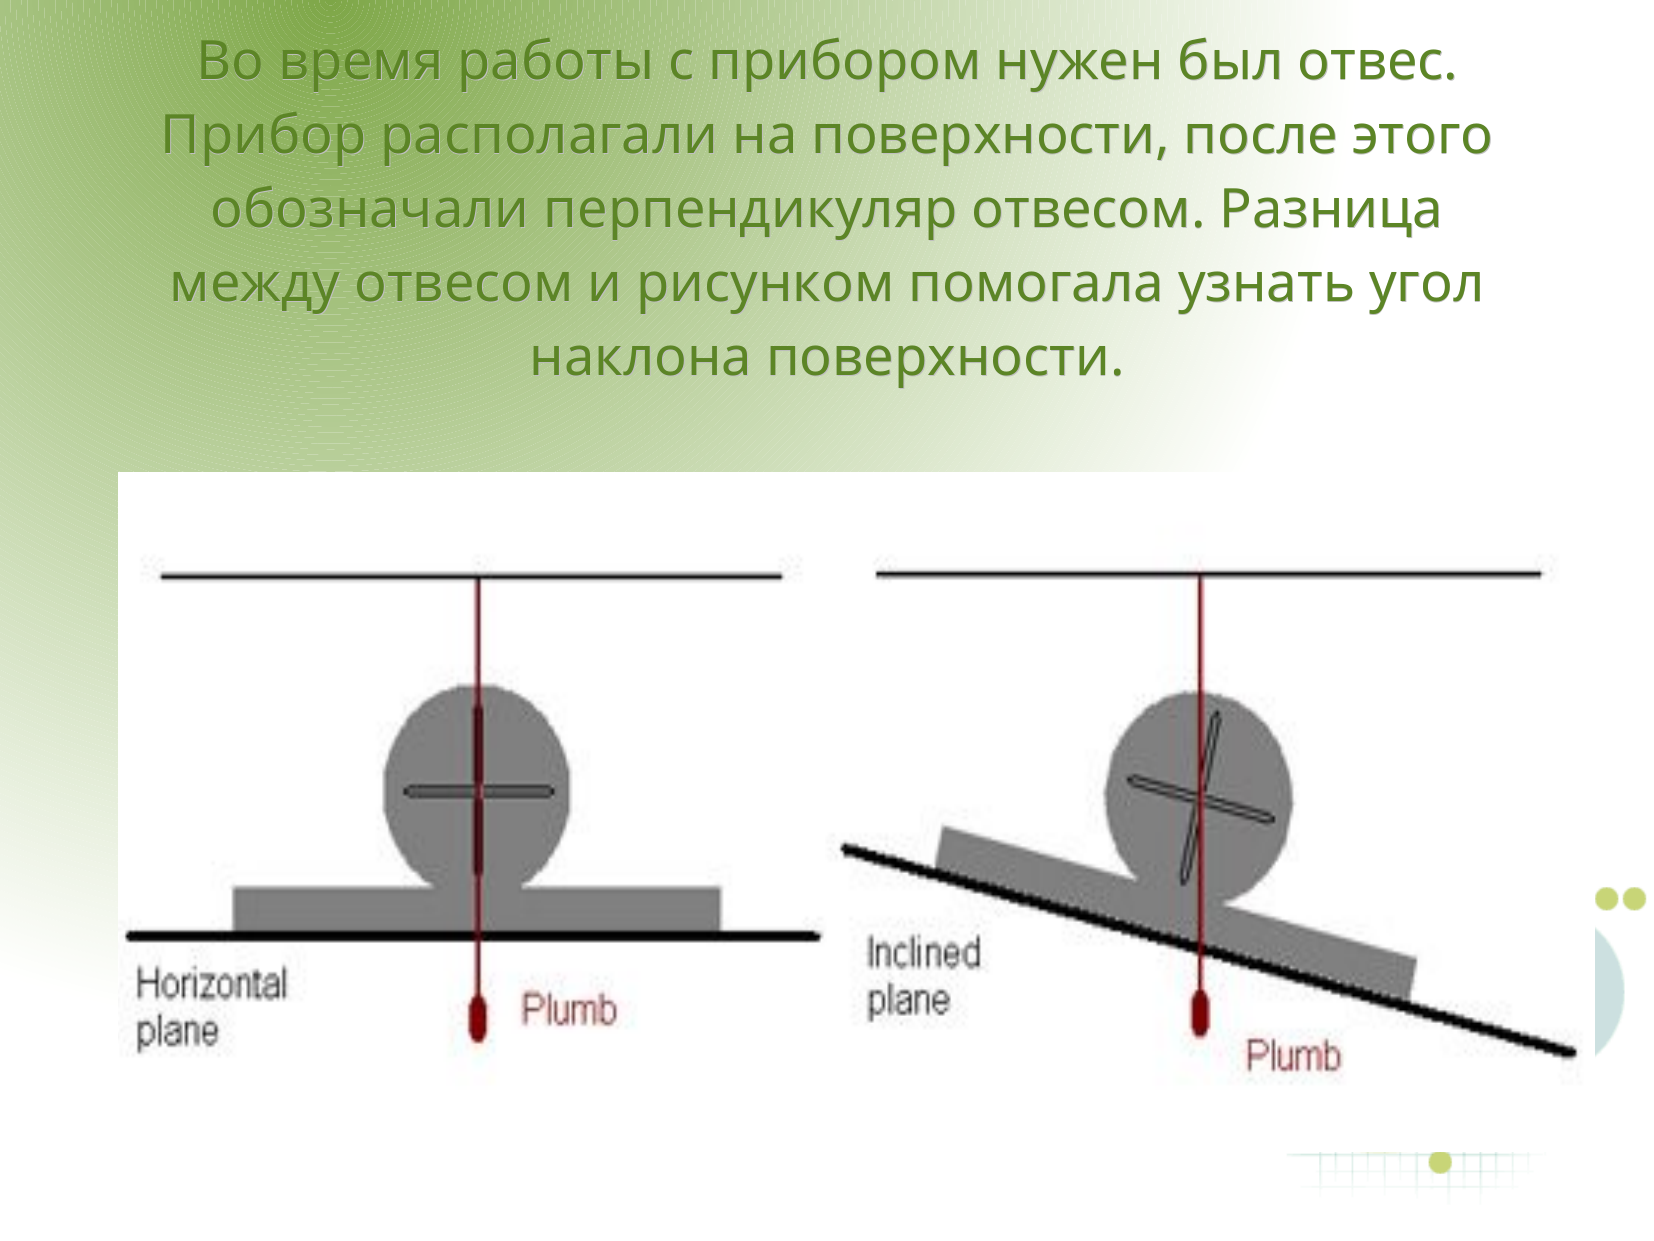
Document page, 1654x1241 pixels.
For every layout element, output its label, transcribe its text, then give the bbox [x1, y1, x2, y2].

title Во время работы с прибором нужен был отвес. Прибор располагали на поверхности, после этого обозначали перпендикуляр отвесом. Разница между отвесом и рисунком помогала узнать угол наклона поверхности. [121, 75, 1534, 338]
picture [118, 472, 1654, 1211]
